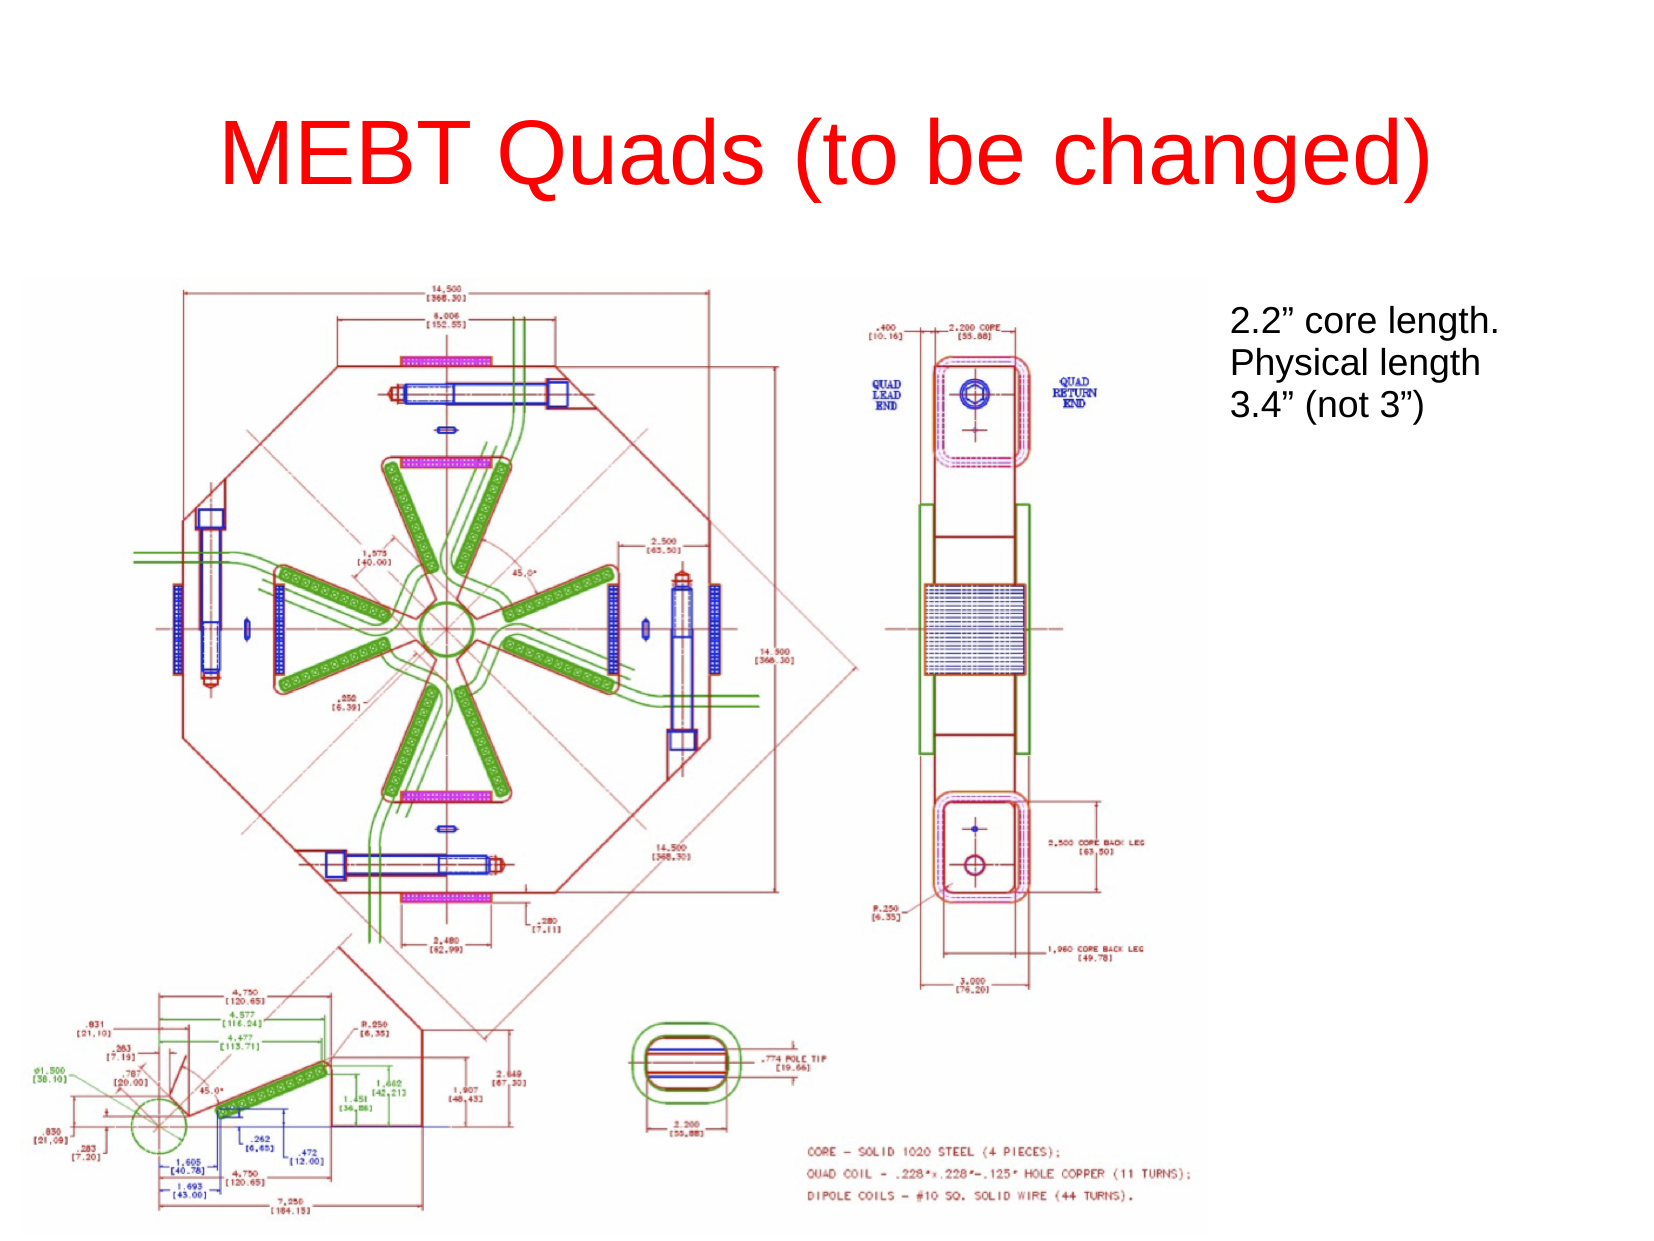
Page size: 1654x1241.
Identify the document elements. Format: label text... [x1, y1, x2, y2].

text_box 2.2” core length. Physical length 3.4” (not 3”) [1215, 292, 1516, 476]
title MEBT Quads (to be changed) [82, 56, 1571, 250]
picture [18, 275, 1210, 1237]
